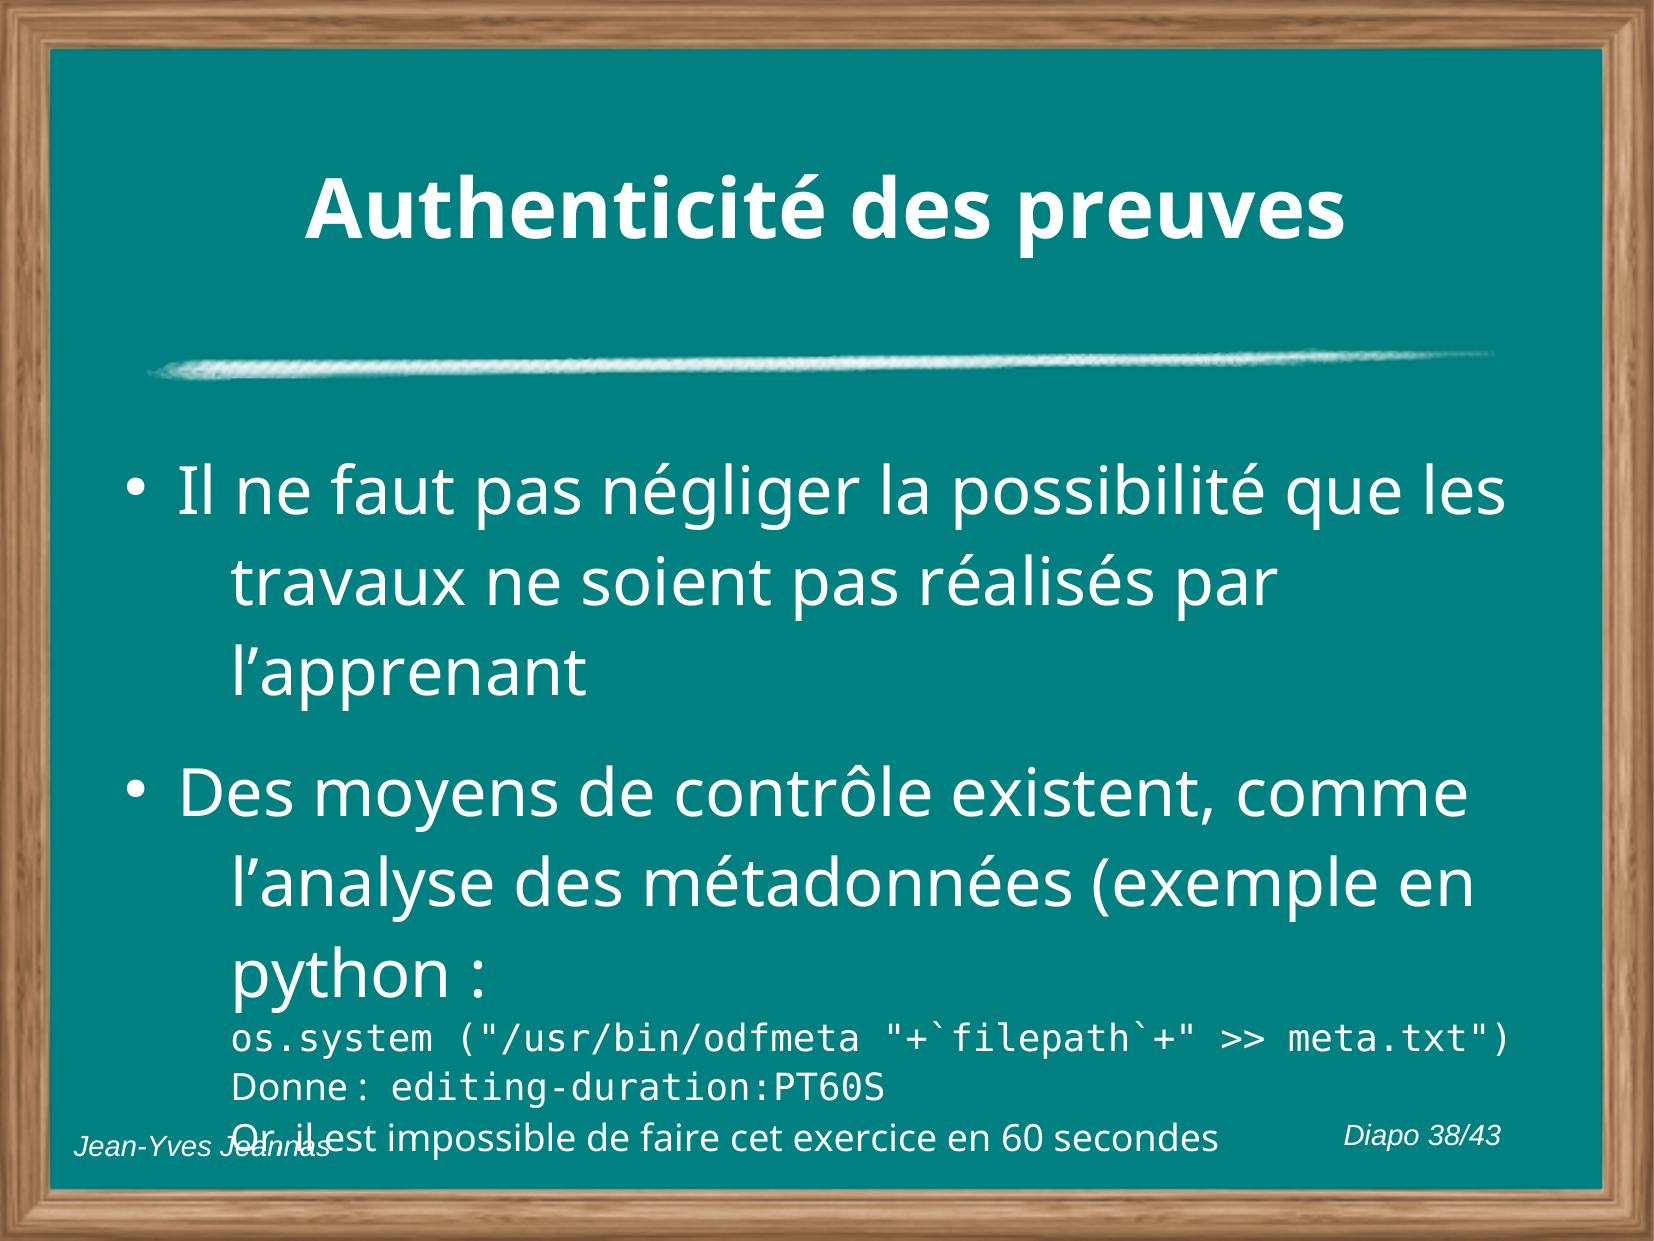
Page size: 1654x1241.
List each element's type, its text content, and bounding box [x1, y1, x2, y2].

picture [0, 0, 1654, 1241]
title Authenticité des preuves [88, 88, 1565, 325]
list Il ne faut pas négliger la possibilité que les travaux ne soient pas réalisés par l’apprenant Des moyens de contrôle existent, comme l’analyse des métadonnées (exemple en python : os.system ("/usr/bin/odfmeta "+`filepath`+" >> meta.txt") Donne : editing-duration:PT60S Or, il est impossible de faire cet exercice en 60 secondes [88, 442, 1565, 1063]
